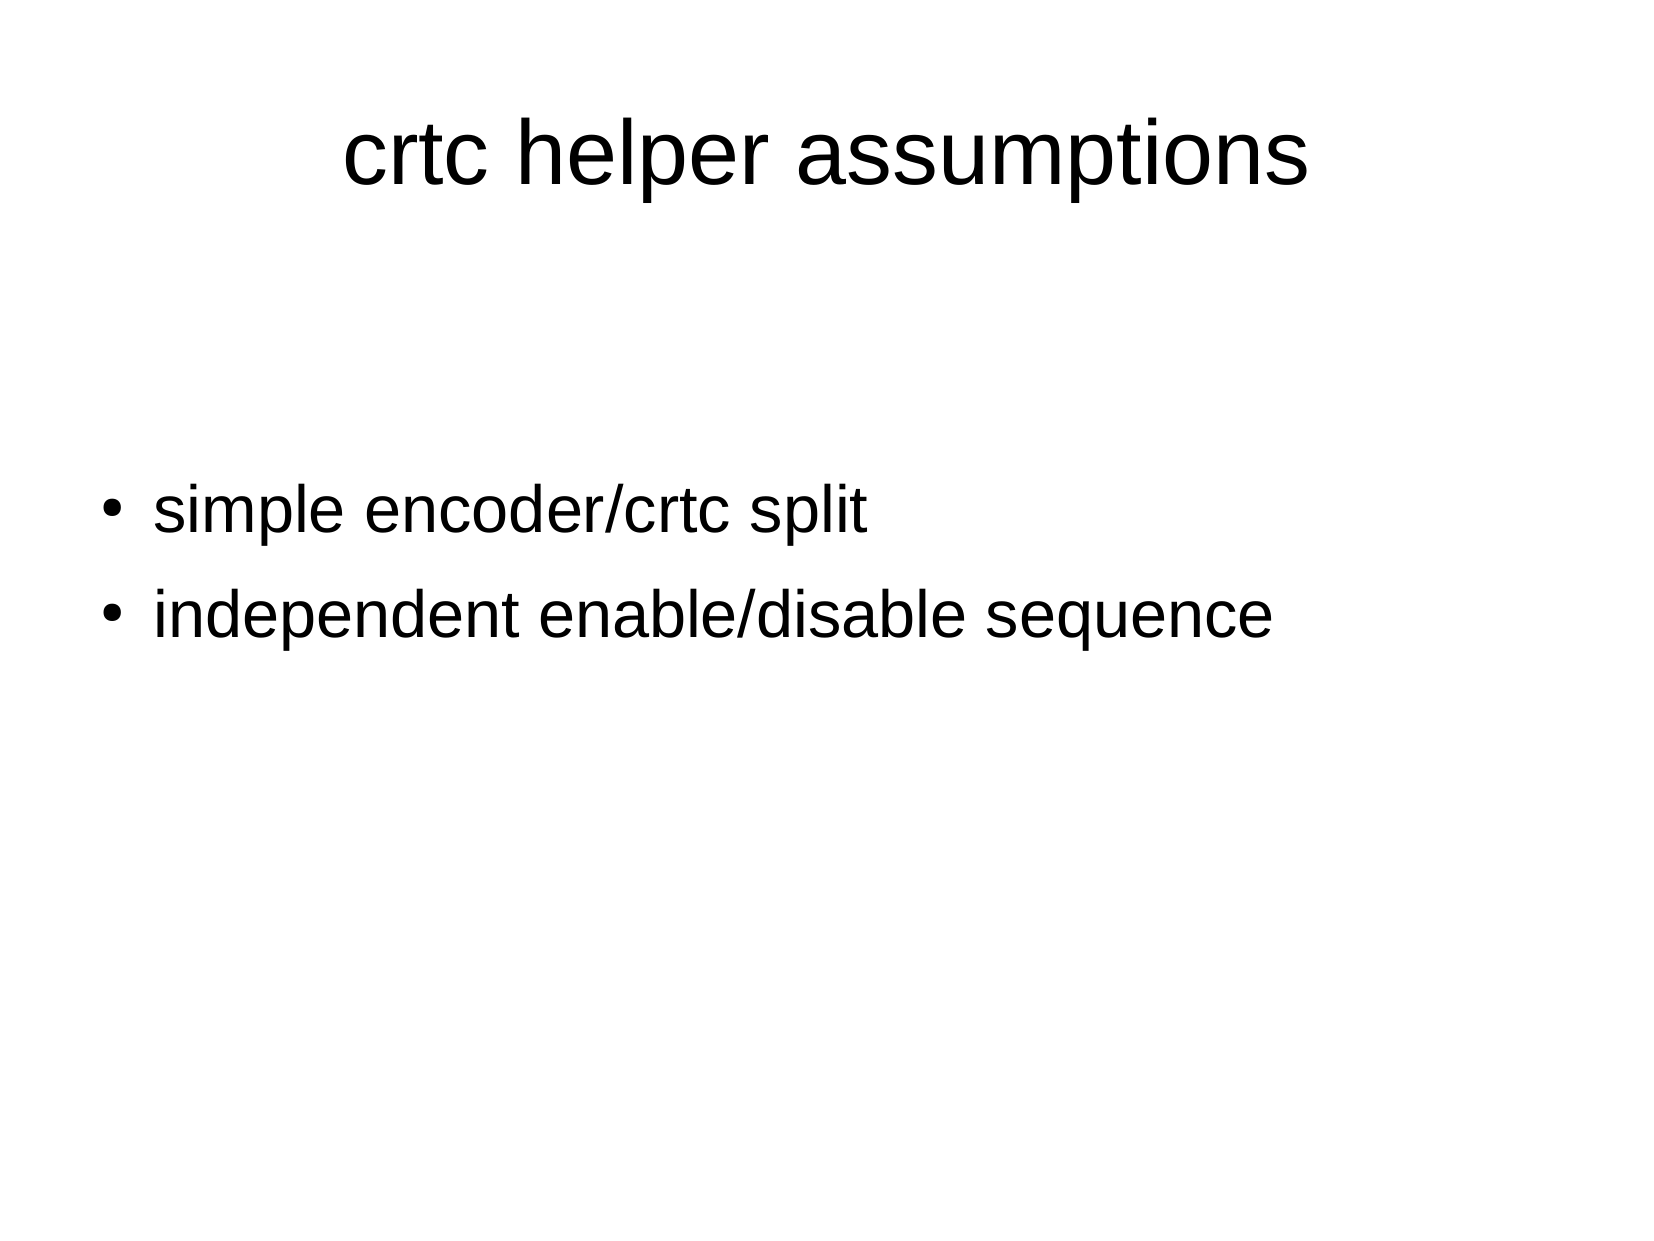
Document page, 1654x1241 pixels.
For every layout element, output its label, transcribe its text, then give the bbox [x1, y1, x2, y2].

list simple encoder/crtc split independent enable/disable sequence [82, 472, 1571, 945]
title crtc helper assumptions [82, 49, 1571, 257]
